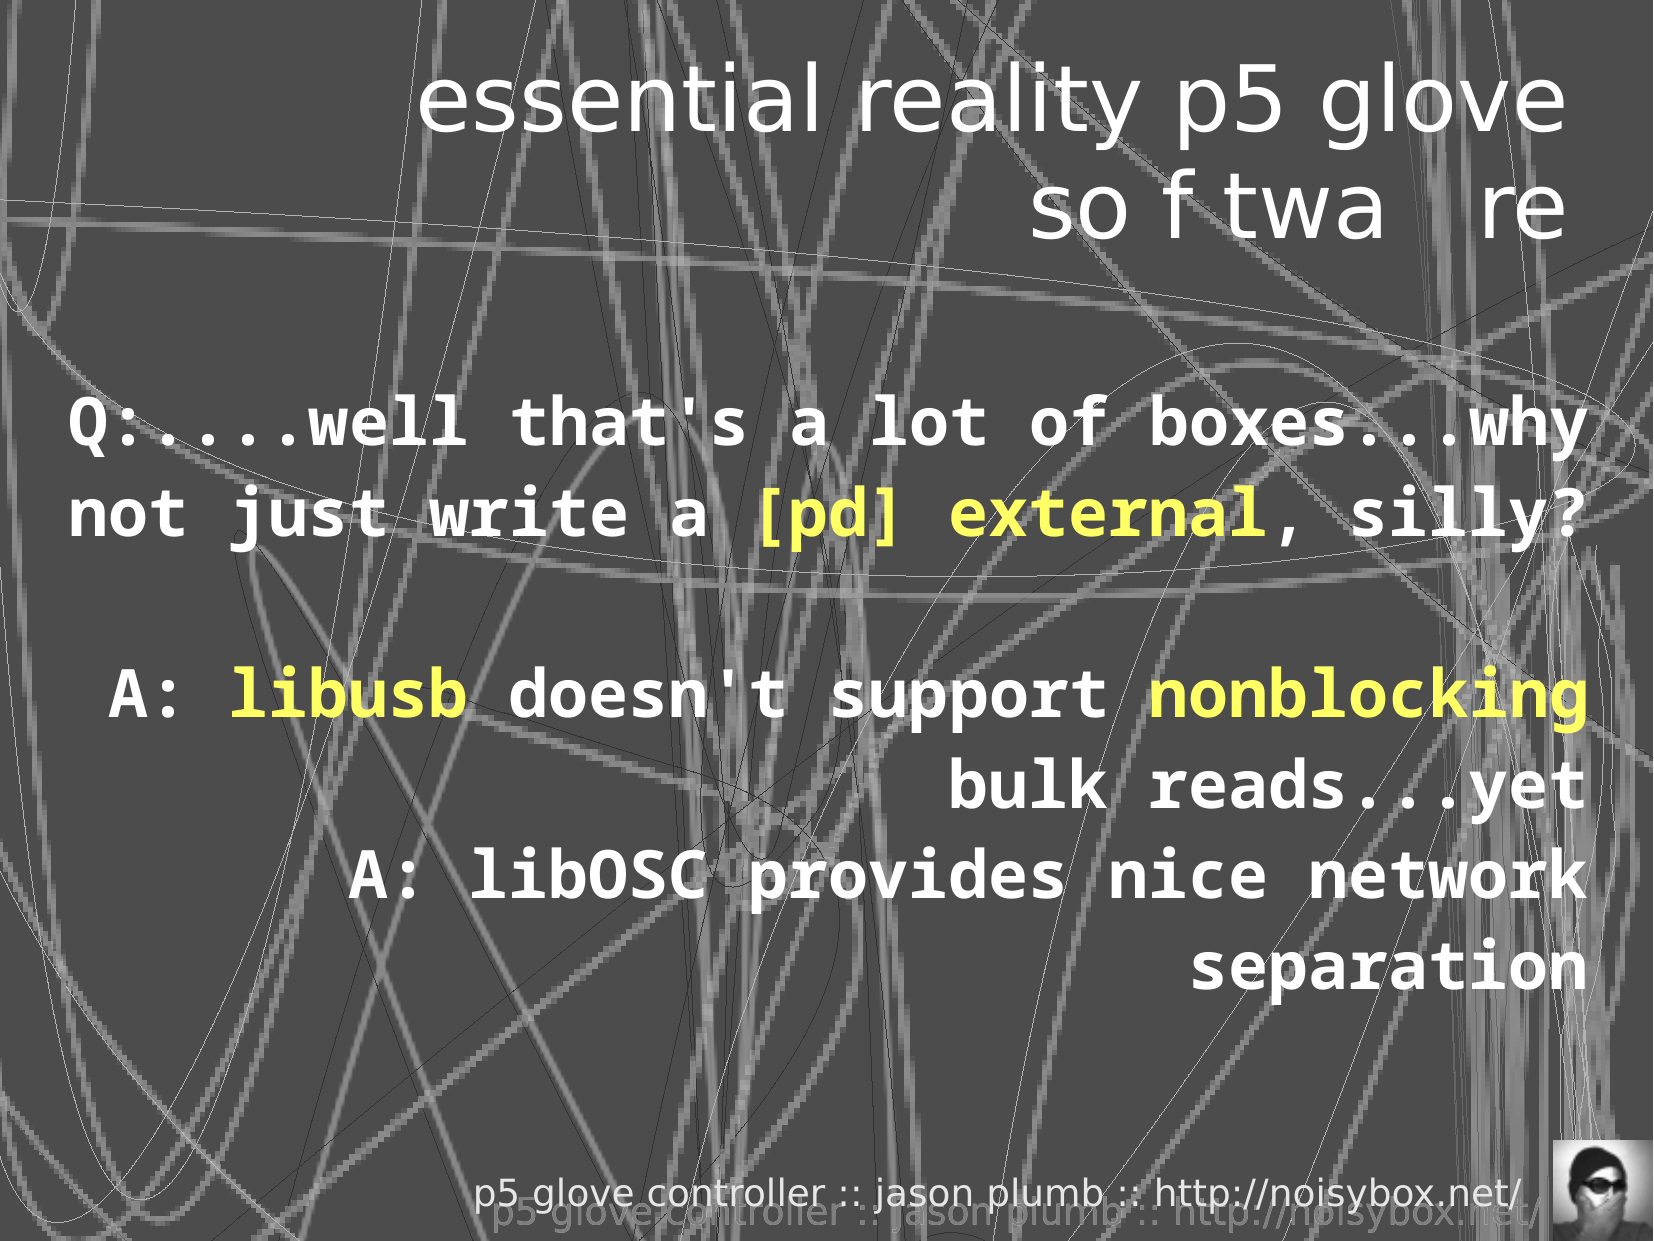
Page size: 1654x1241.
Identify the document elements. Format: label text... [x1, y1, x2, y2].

title essential reality p5 glove so f twa re [82, 45, 1571, 261]
text_box p5 glove controller :: jason plumb :: http://noisybox.net/ [458, 1164, 1544, 1223]
text_box Q:....well that's a lot of boxes...why not just write a [pd] external, silly? A: libusb doesn't support nonblocking bulk reads...yet A: libOSC provides nice network separation [37, 351, 1589, 1032]
picture [1553, 1140, 1653, 1241]
